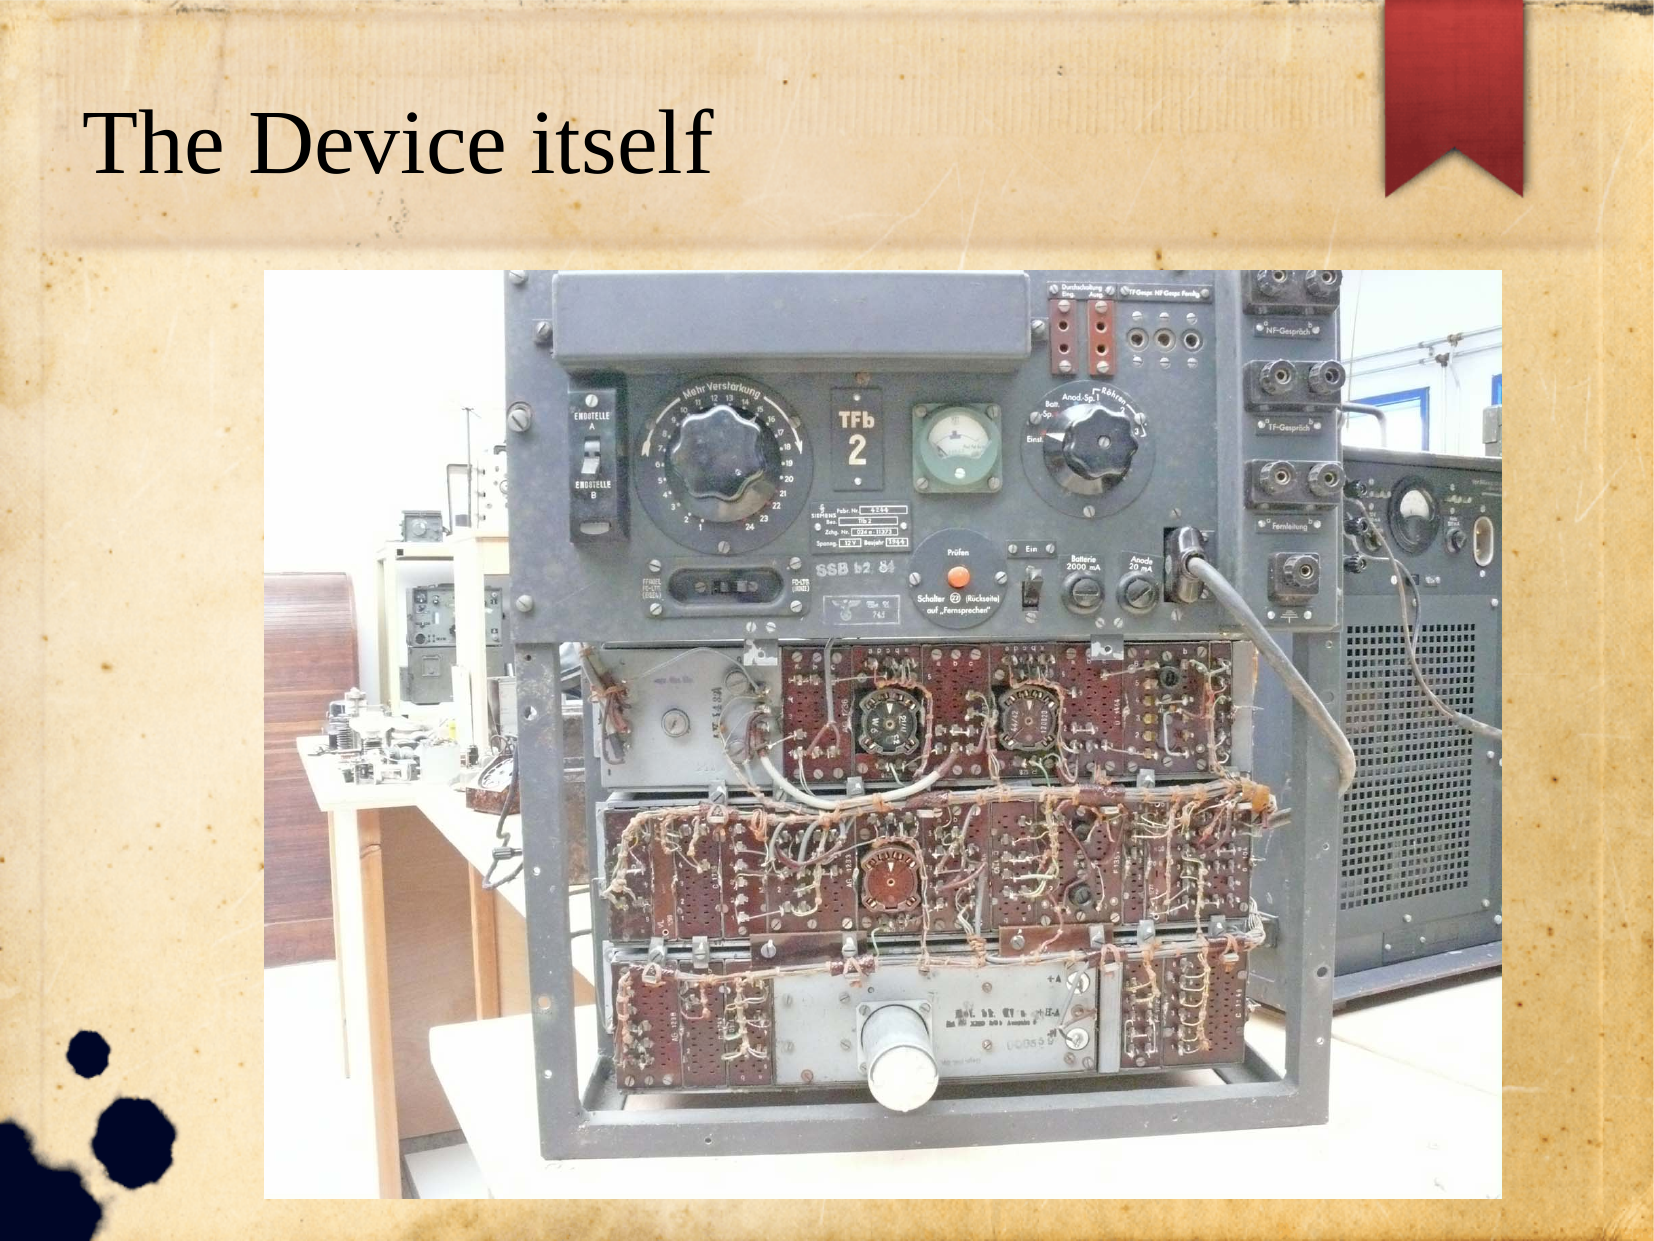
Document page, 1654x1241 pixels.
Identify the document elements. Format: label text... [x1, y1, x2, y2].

picture [0, 0, 1654, 1241]
title The Device itself [82, 49, 1347, 237]
